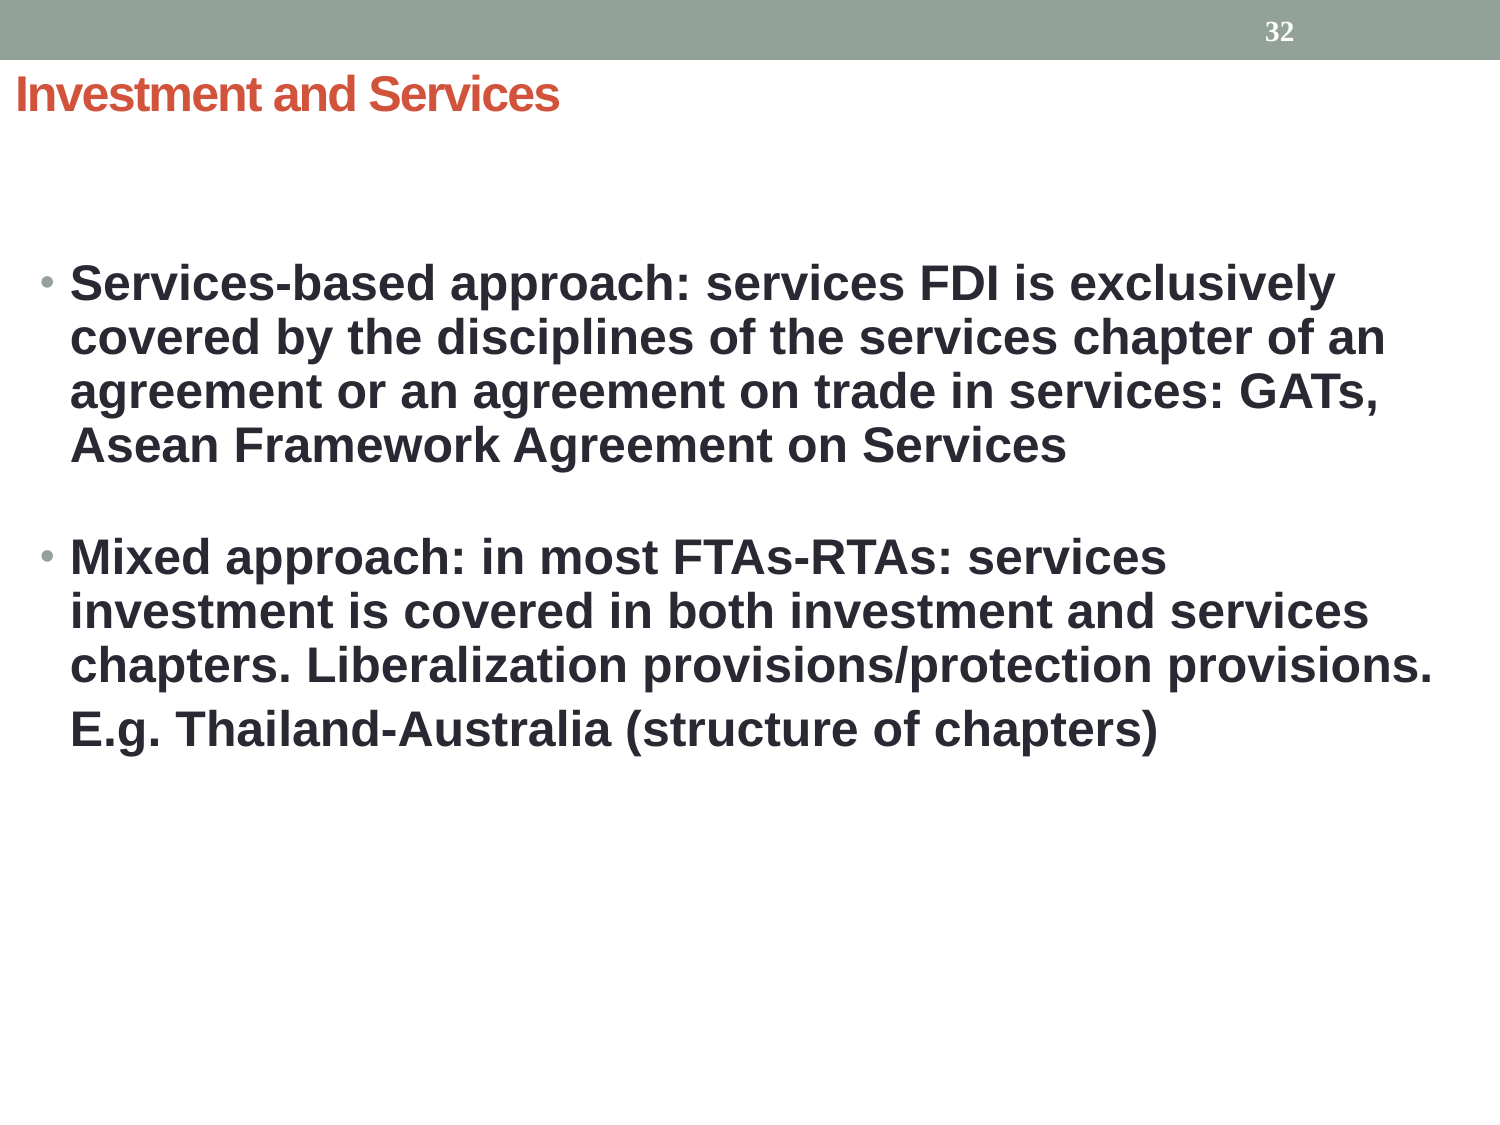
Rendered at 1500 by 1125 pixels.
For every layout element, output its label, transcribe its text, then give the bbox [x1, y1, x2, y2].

title Investment and Services [0, 53, 1500, 130]
slide_number <編號> [1250, 3, 1425, 53]
list Services-based approach: services FDI is exclusively covered by the disciplines of the services chapter of an agreement or an agreement on trade in services: GATs, Asean Framework Agreement on Services Mixed approach: in most FTAs-RTAs: services investment is covered in both investment and services chapters. Liberalization provisions/protection provisions. E.g. Thailand-Australia (structure of chapters) [24, 249, 1459, 1088]
